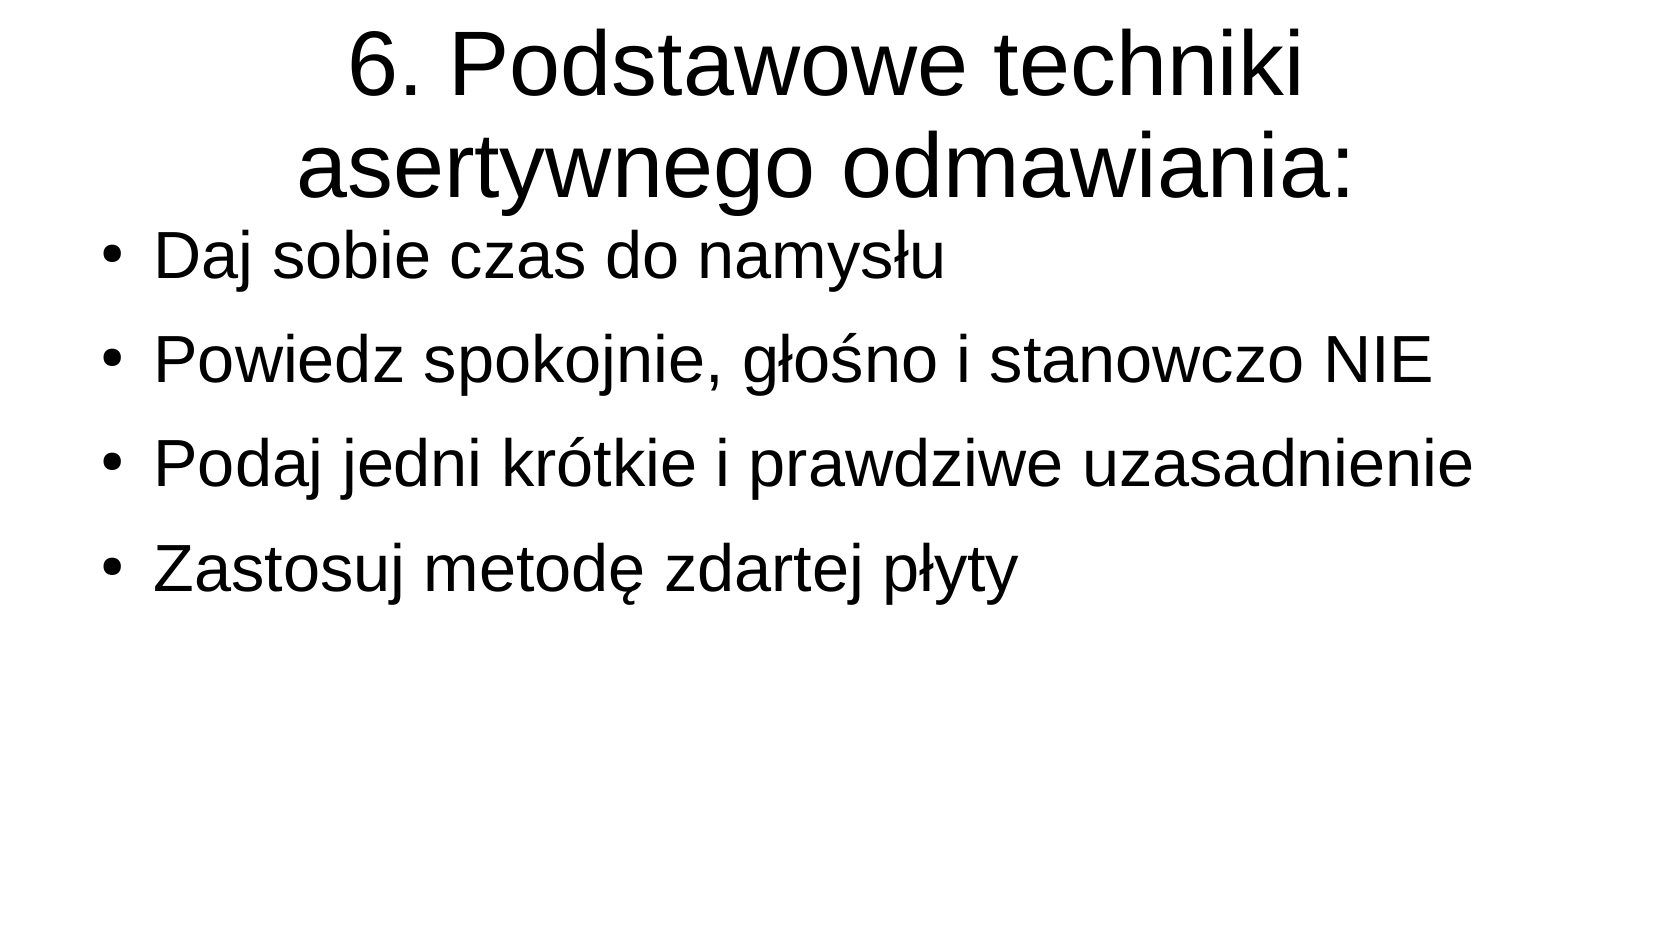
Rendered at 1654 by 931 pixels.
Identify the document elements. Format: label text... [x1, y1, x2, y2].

list Daj sobie czas do namysłu Powiedz spokojnie, głośno i stanowczo NIE Podaj jedni krótkie i prawdziwe uzasadnienie Zastosuj metodę zdartej płyty [82, 217, 1571, 758]
title 6. Podstawowe techniki asertywnego odmawiania: [82, 12, 1571, 217]
